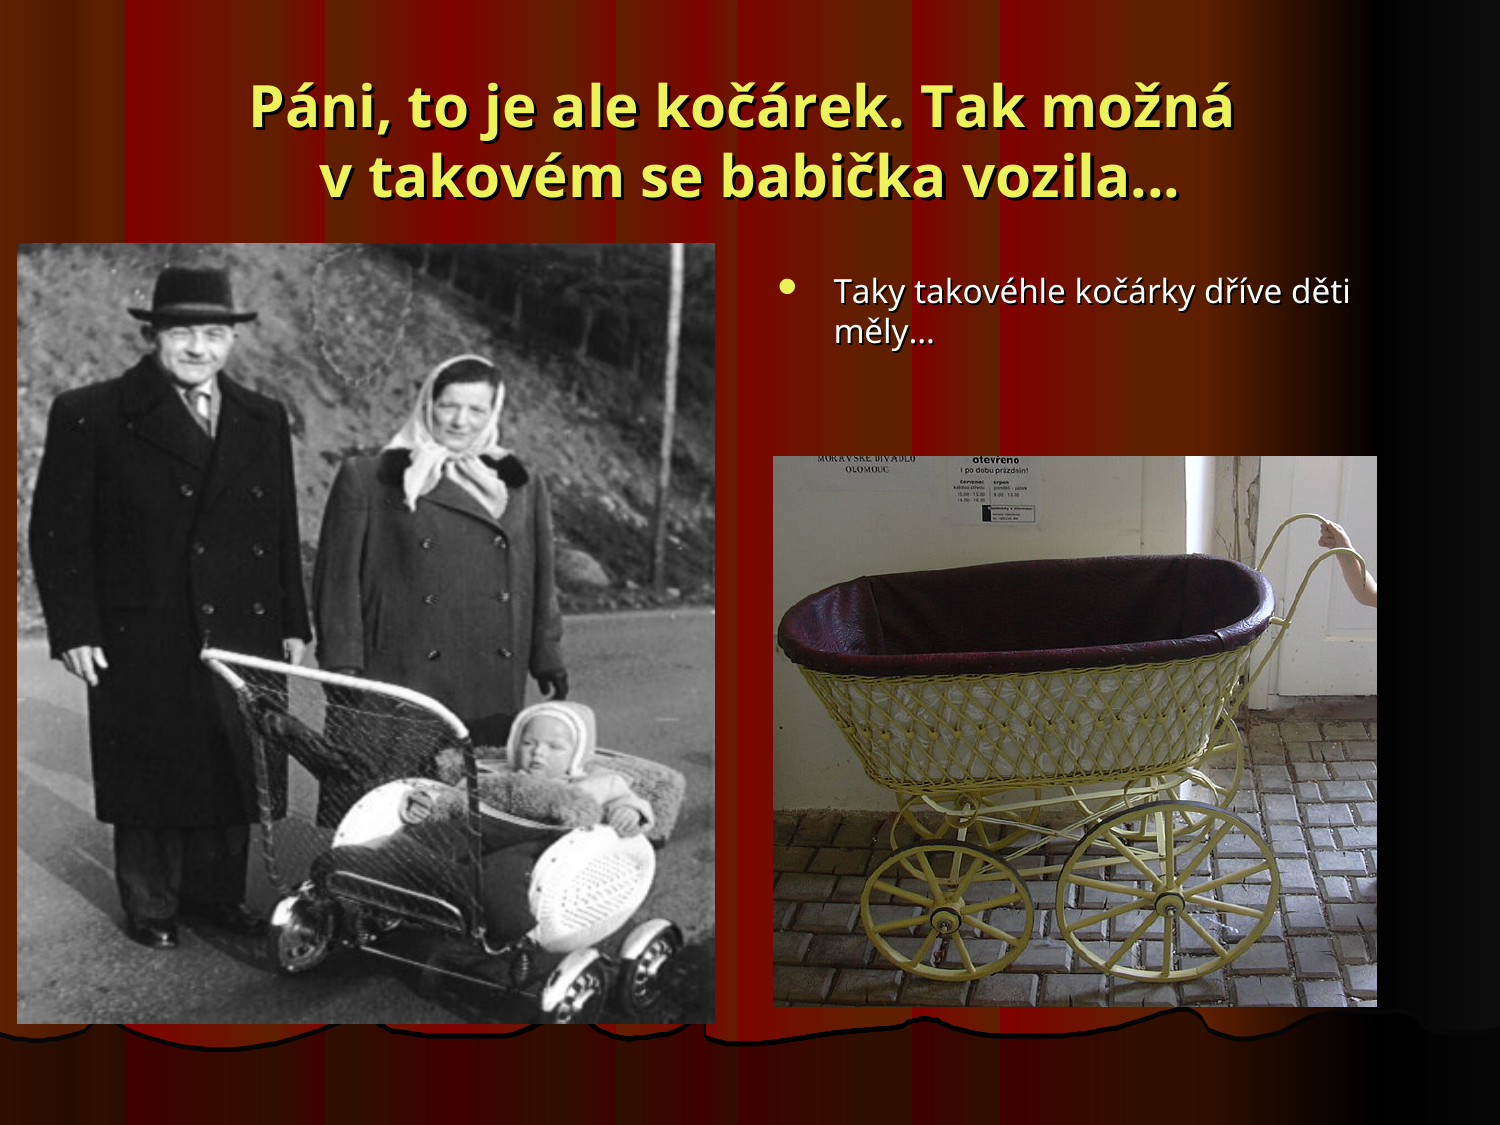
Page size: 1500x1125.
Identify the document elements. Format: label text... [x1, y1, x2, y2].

title Páni, to je ale kočárek. Tak možná v takovém se babička vozila... [75, 45, 1426, 233]
picture [773, 456, 1377, 1007]
list Taky takovéhle kočárky dříve děti měly… [762, 262, 1426, 1006]
picture [17, 243, 715, 1024]
